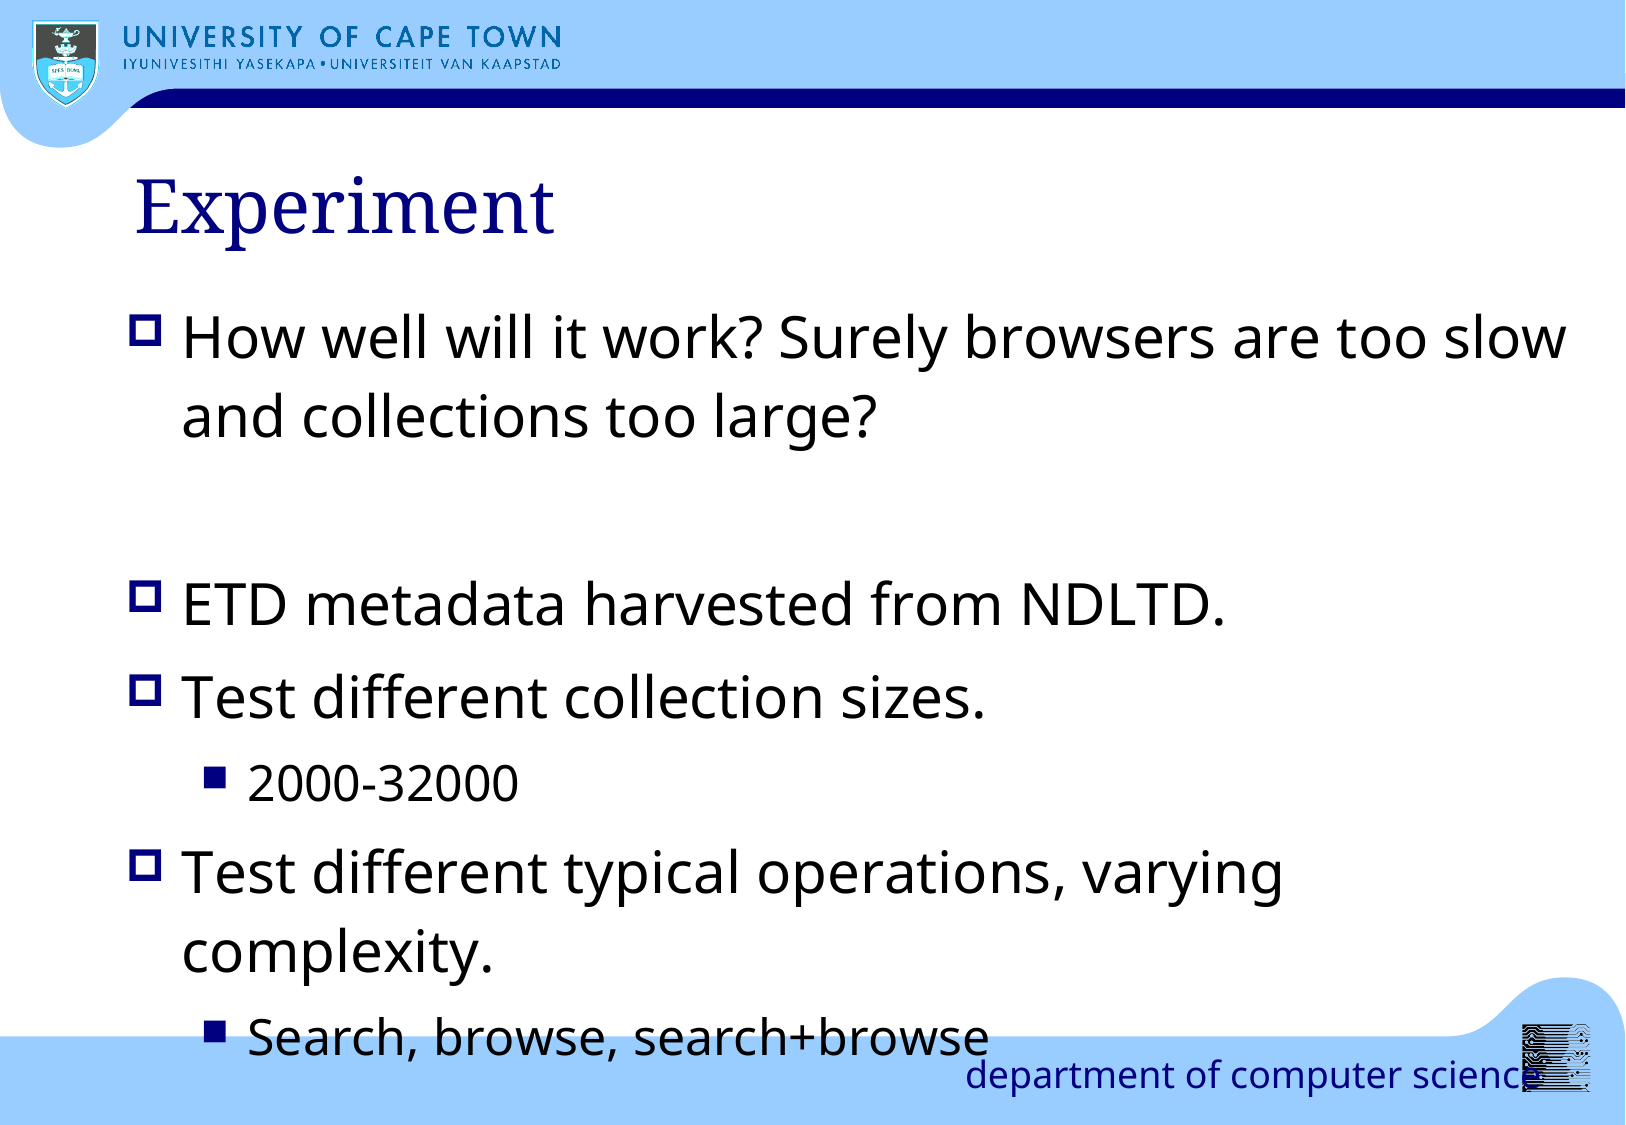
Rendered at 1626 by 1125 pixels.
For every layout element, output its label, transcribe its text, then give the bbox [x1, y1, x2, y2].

picture [120, 23, 563, 71]
title Experiment [134, 140, 1571, 268]
list How well will it work? Surely browsers are too slow and collections too large? ETD metadata harvested from NDLTD. Test different collection sizes. 2000-32000 Test different typical operations, varying complexity. Search, browse, search+browse [125, 296, 1570, 996]
picture [1522, 1024, 1591, 1092]
picture [1526, 1070, 1536, 1076]
